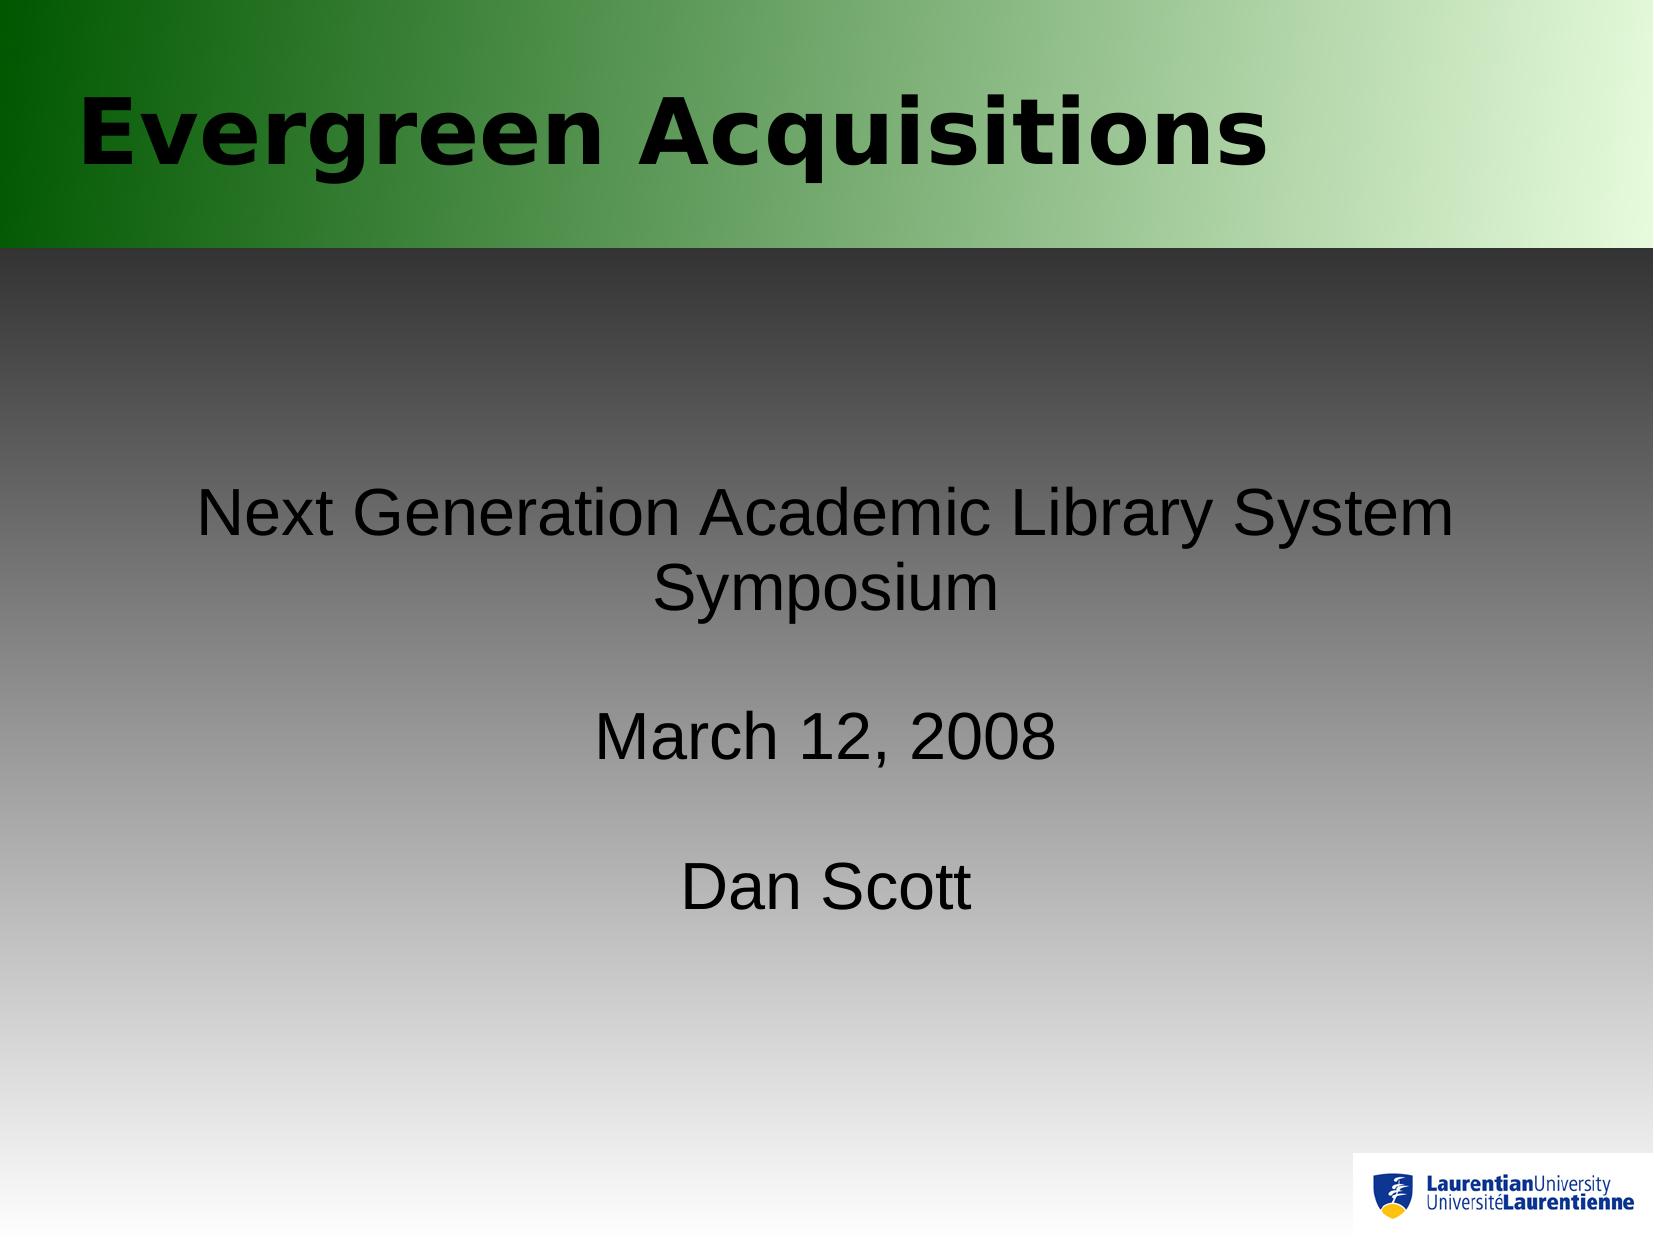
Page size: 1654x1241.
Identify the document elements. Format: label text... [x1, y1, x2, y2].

title Evergreen Acquisitions [76, 79, 1565, 187]
subtitle Next Generation Academic Library System Symposium March 12, 2008 Dan Scott [82, 290, 1571, 1109]
picture [0, 0, 1653, 248]
picture [1353, 1153, 1653, 1238]
